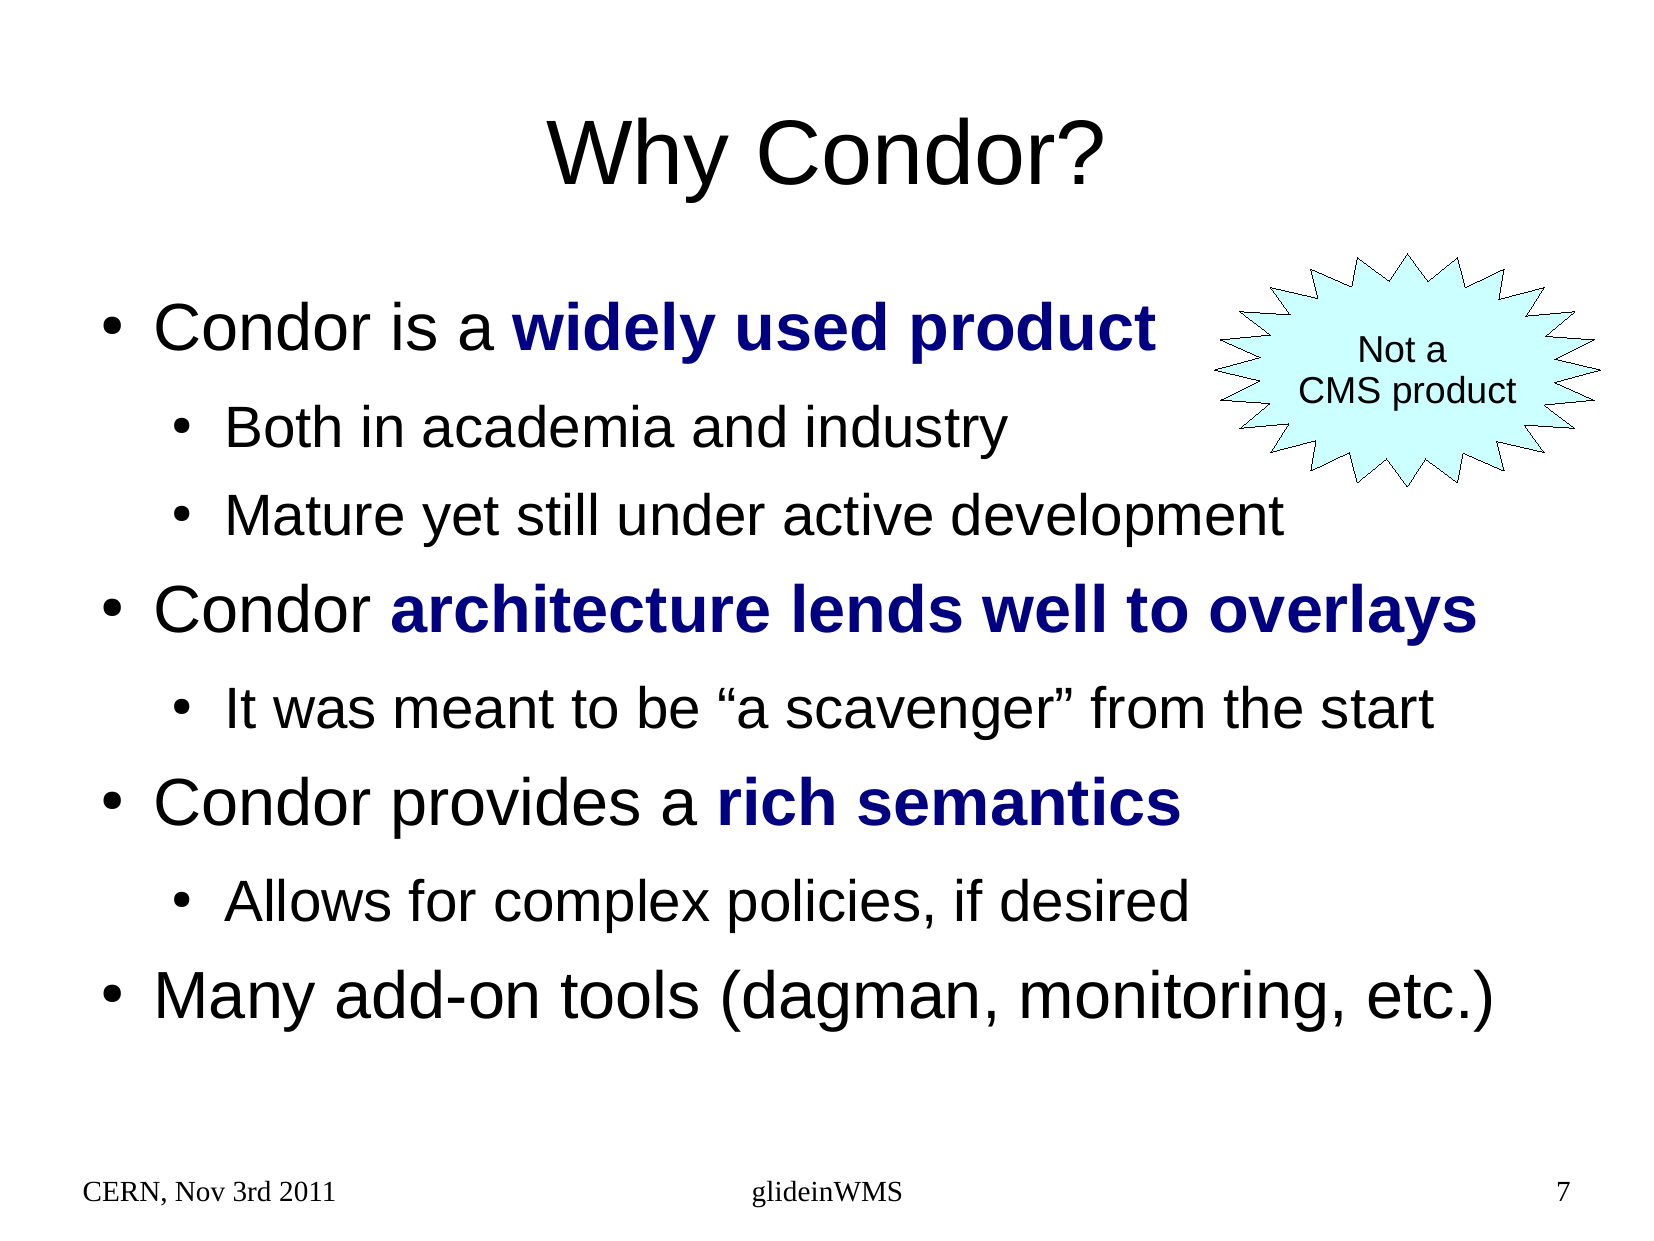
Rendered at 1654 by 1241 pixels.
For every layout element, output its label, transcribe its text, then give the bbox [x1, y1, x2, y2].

text_box Not a CMS product [1214, 253, 1601, 487]
title Why Condor? [82, 49, 1571, 257]
list Condor is a widely used product Both in academia and industry Mature yet still under active development Condor architecture lends well to overlays It was meant to be “a scavenger” from the start Condor provides a rich semantics Allows for complex policies, if desired Many add-on tools (dagman, monitoring, etc.) [82, 290, 1571, 1149]
